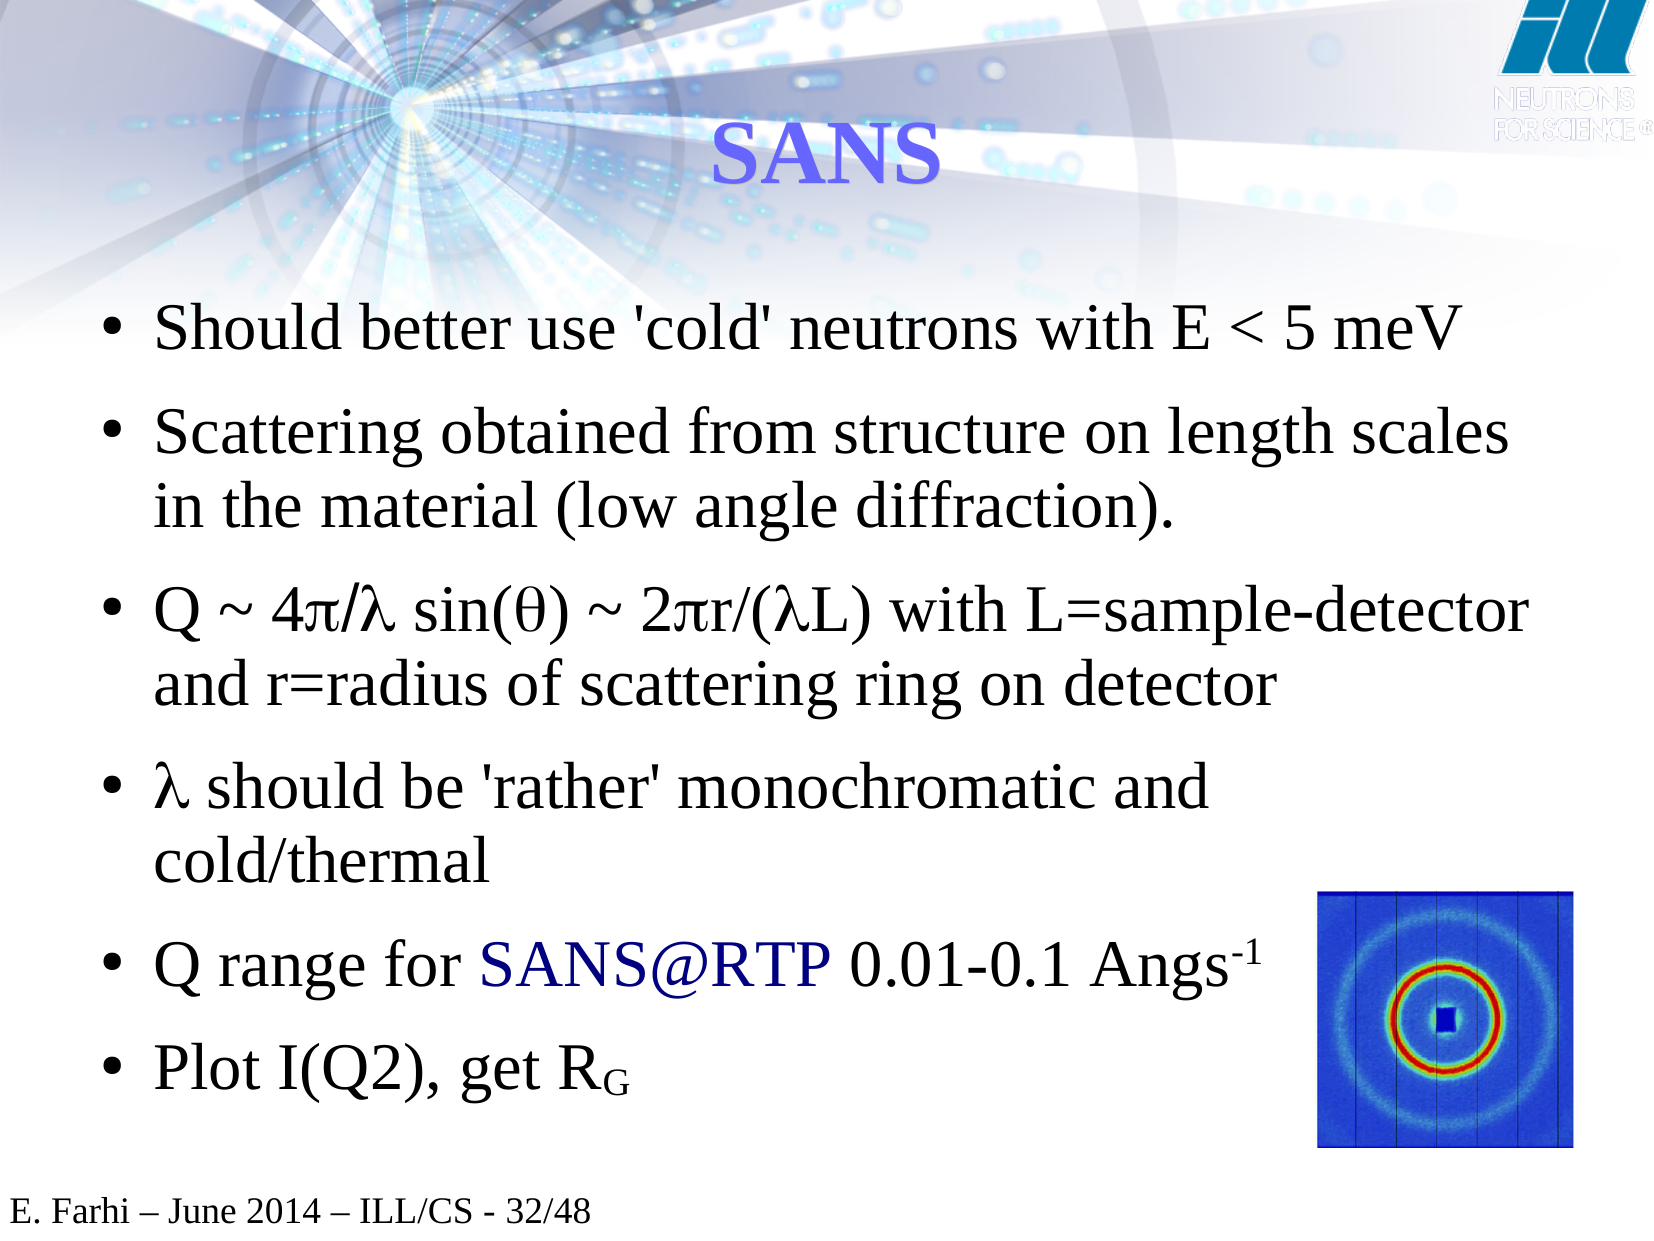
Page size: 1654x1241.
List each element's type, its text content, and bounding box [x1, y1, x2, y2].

picture [0, 0, 1654, 355]
title SANS [82, 49, 1571, 257]
picture [1272, 891, 1615, 1149]
list Should better use 'cold' neutrons with E < 5 meV Scattering obtained from structure on length scales in the material (low angle diffraction). Q ~ 4p/l sin(q) ~ 2pr/(lL) with L=sample-detector and r=radius of scattering ring on detector l should be 'rather' monochromatic and cold/thermal Q range for SANS@RTP 0.01-0.1 Angs-1 Plot I(Q2), get RG [82, 290, 1538, 1156]
